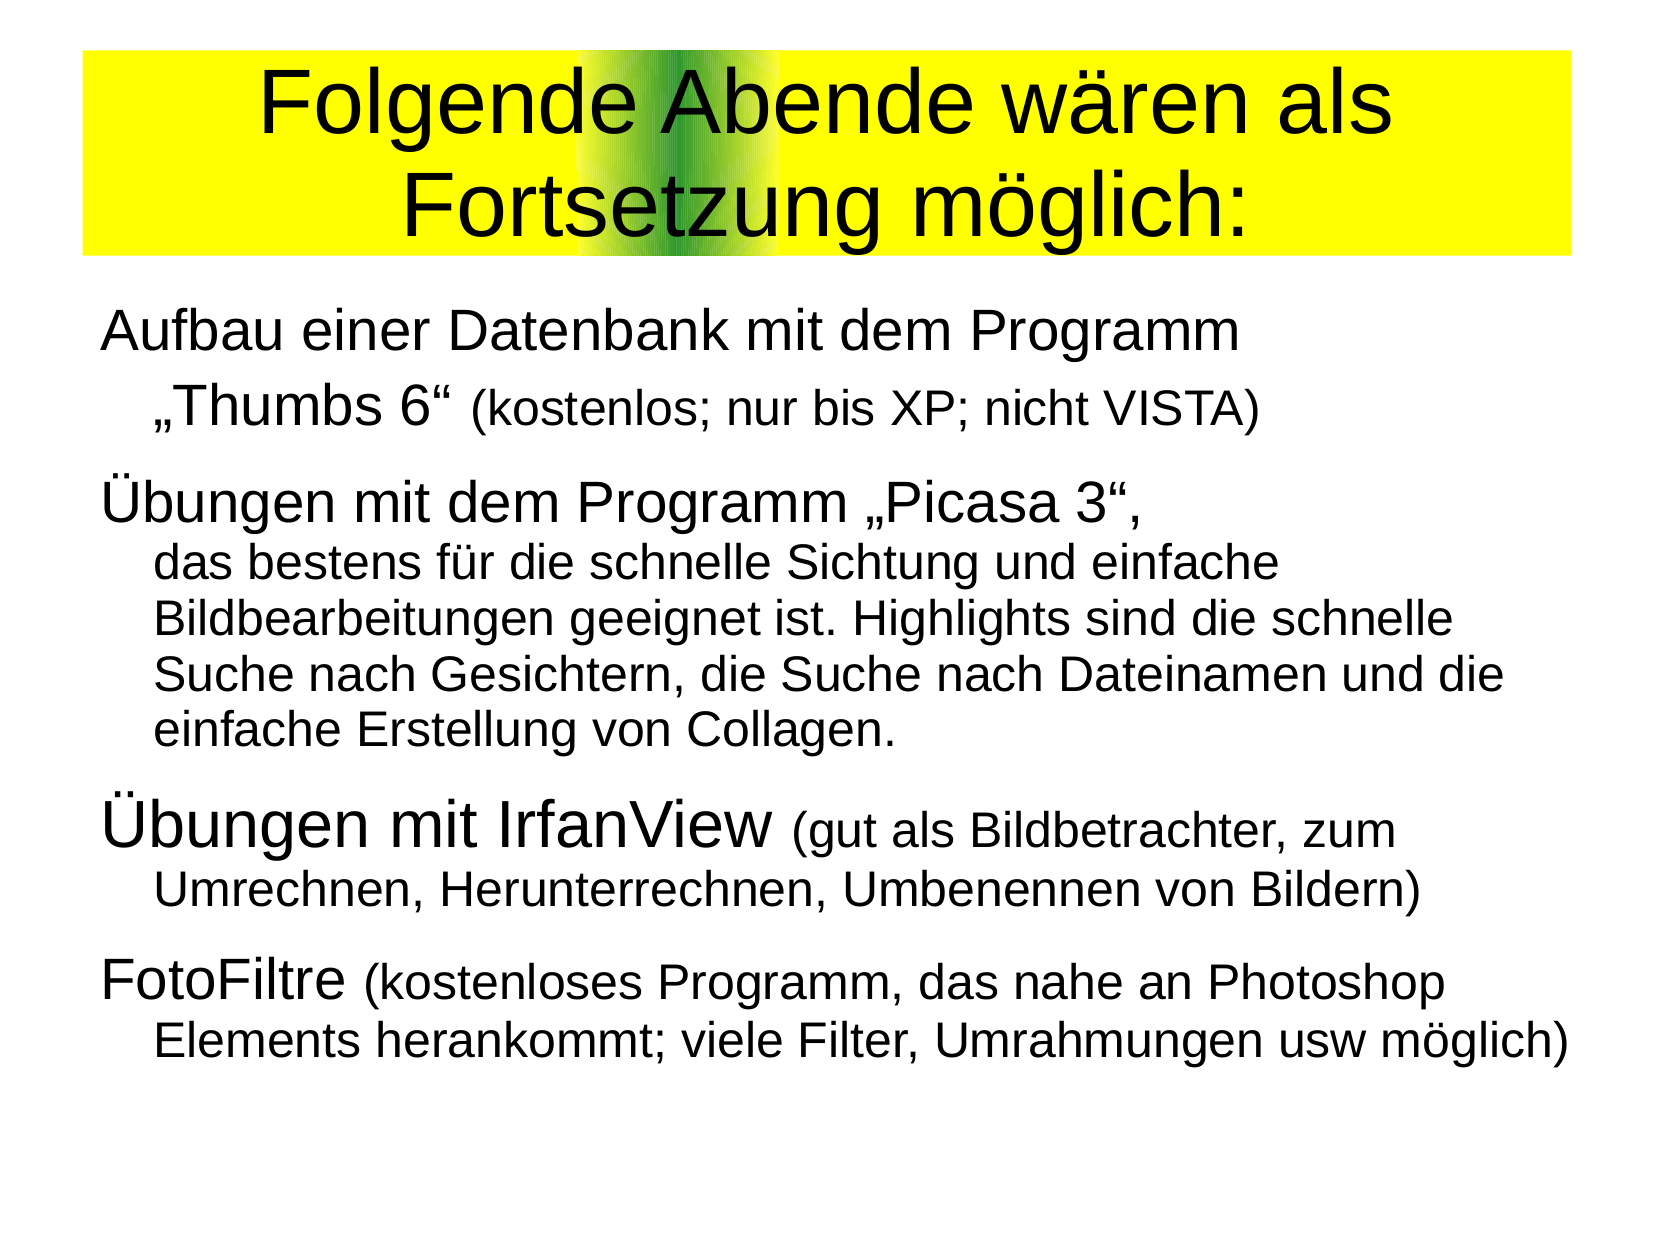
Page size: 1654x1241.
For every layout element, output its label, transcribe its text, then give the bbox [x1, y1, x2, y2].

title Folgende Abende wären als Fortsetzung möglich: [82, 50, 1571, 256]
list Aufbau einer Datenbank mit dem Programm „Thumbs 6“ (kostenlos; nur bis XP; nicht VISTA) Übungen mit dem Programm „Picasa 3“, das bestens für die schnelle Sichtung und einfache Bildbearbeitungen geeignet ist. Highlights sind die schnelle Suche nach Gesichtern, die Suche nach Dateinamen und die einfache Erstellung von Collagen. Übungen mit IrfanView (gut als Bildbetrachter, zum Umrechnen, Herunterrechnen, Umbenennen von Bildern) FotoFiltre (kostenloses Programm, das nahe an Photoshop Elements herankommt; viele Filter, Umrahmungen usw möglich) [82, 290, 1571, 1094]
